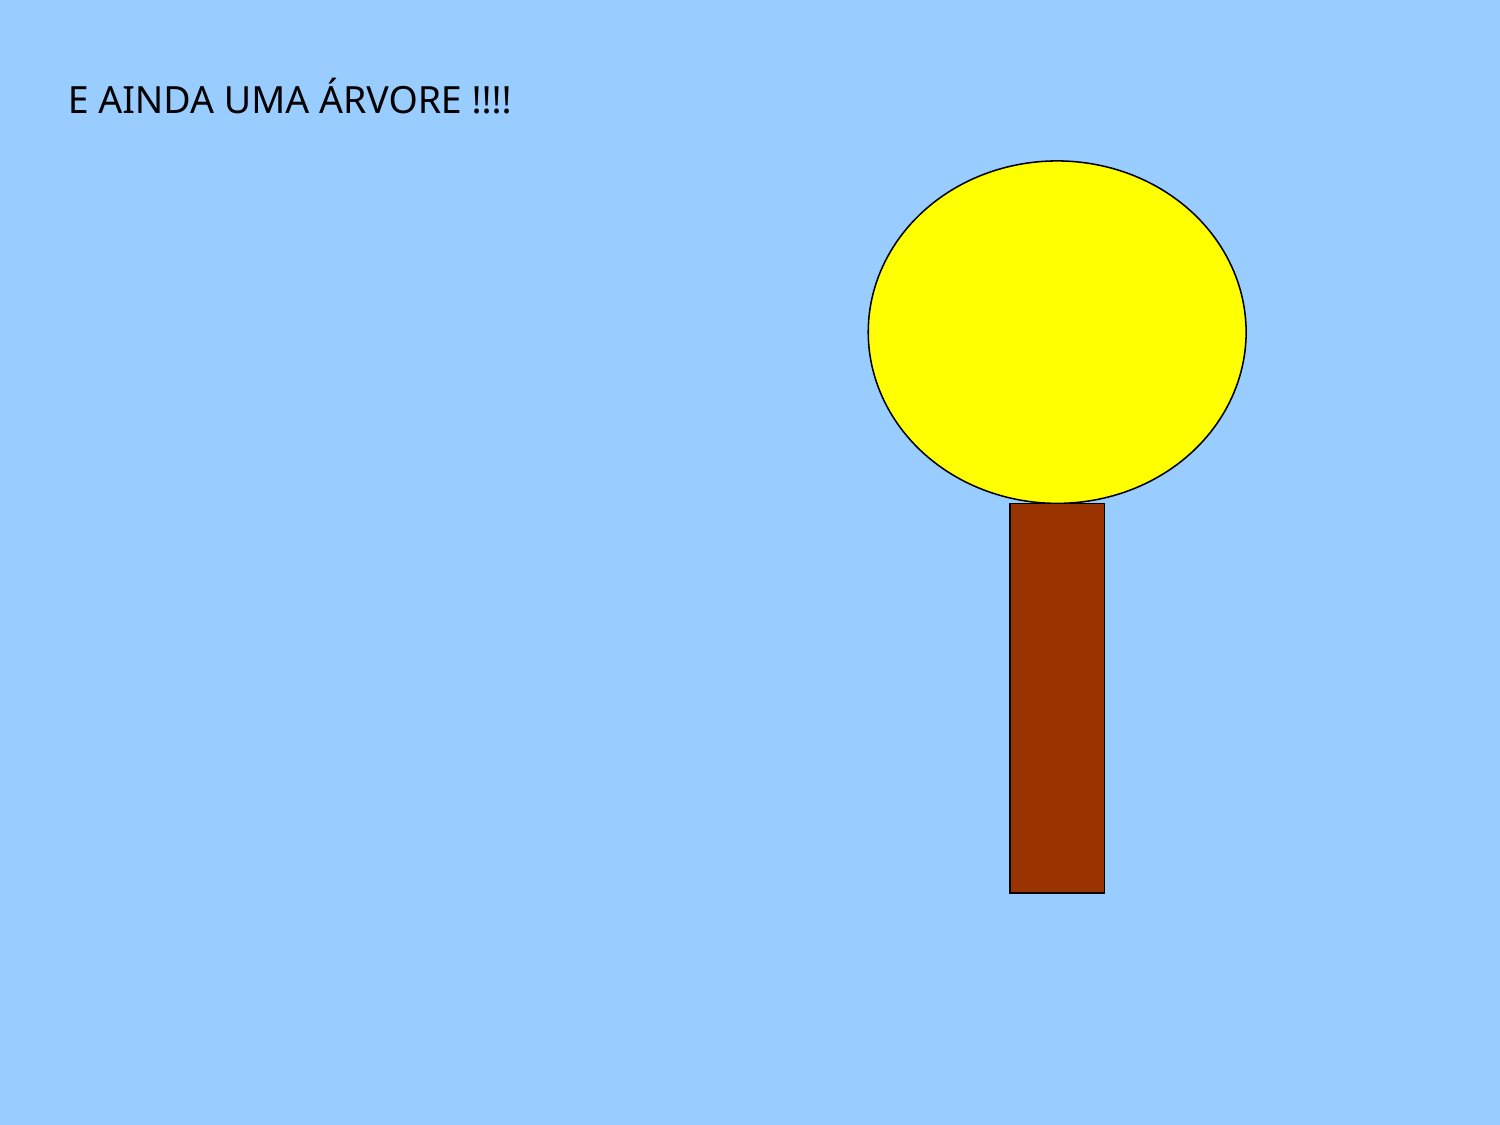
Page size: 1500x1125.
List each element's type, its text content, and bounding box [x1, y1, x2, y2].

text_box [868, 160, 1247, 893]
text_box E AINDA UMA ÁRVORE !!!! [53, 66, 762, 142]
